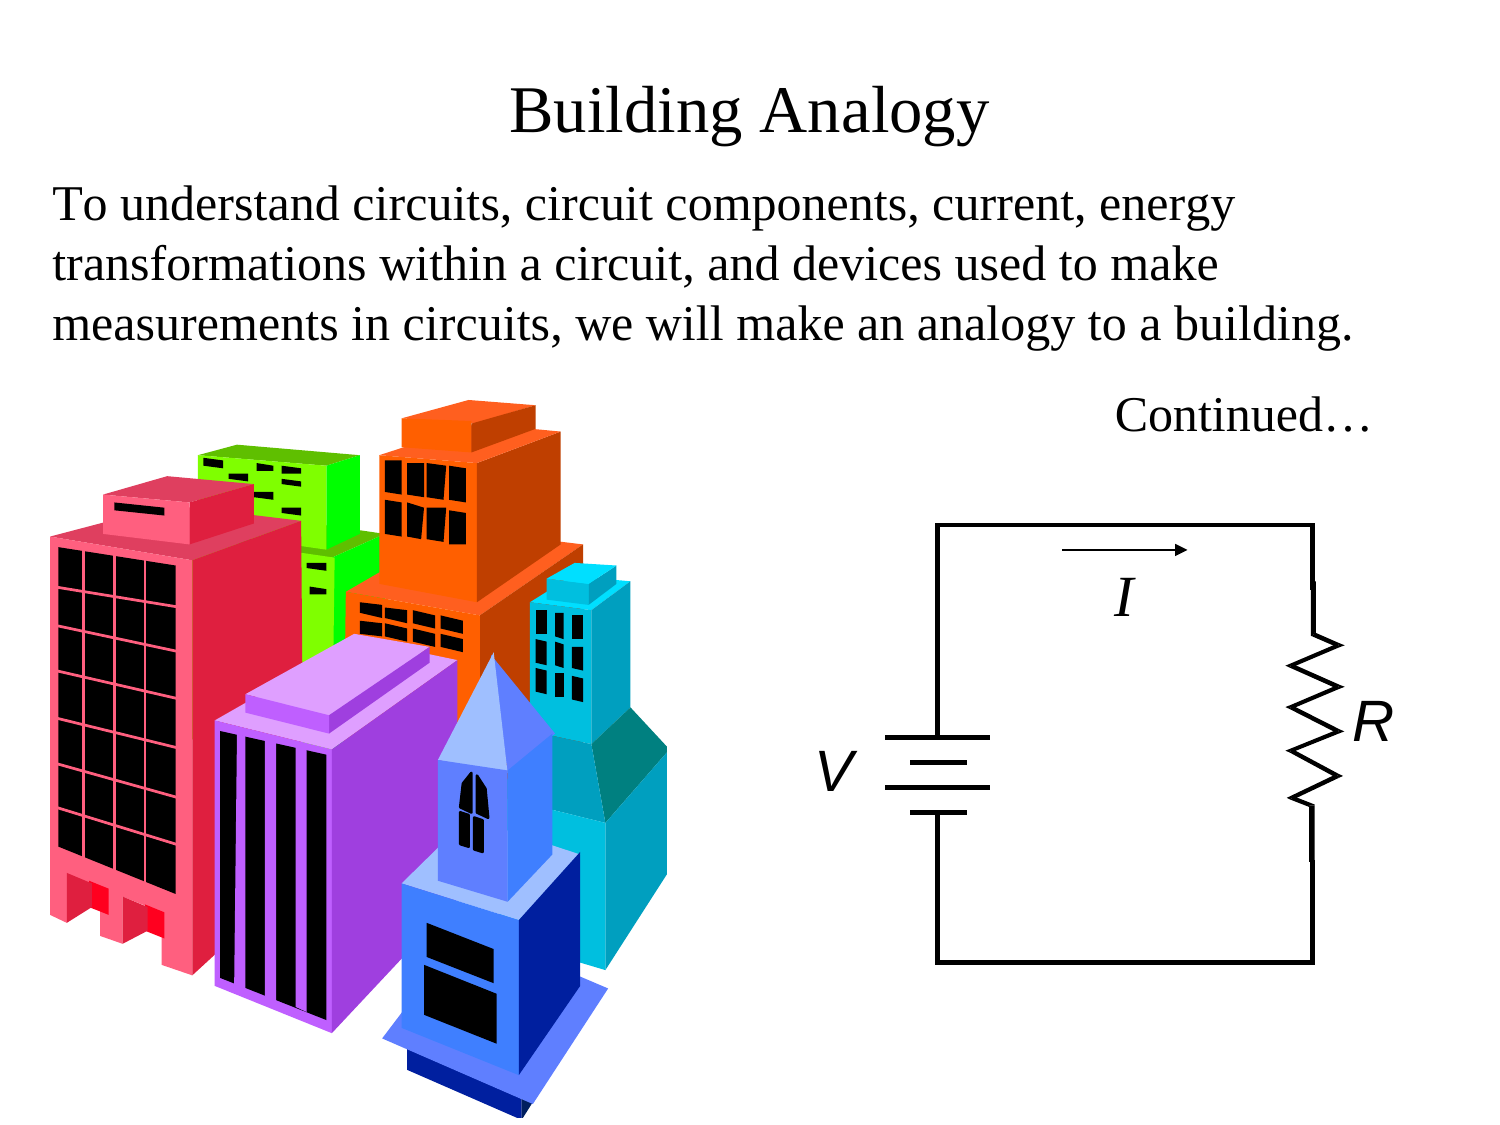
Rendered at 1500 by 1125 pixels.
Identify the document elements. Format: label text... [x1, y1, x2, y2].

text_box To understand circuits, circuit components, current, energy transformations within a circuit, and devices used to make measurements in circuits, we will make an analogy to a building. Continued… [37, 162, 1500, 450]
title Building Analogy [112, 12, 1388, 162]
text_box I [1100, 549, 1226, 636]
picture [1285, 581, 1345, 862]
text_box V [800, 725, 926, 811]
text_box R [1337, 675, 1463, 761]
chart [50, 450, 676, 1125]
